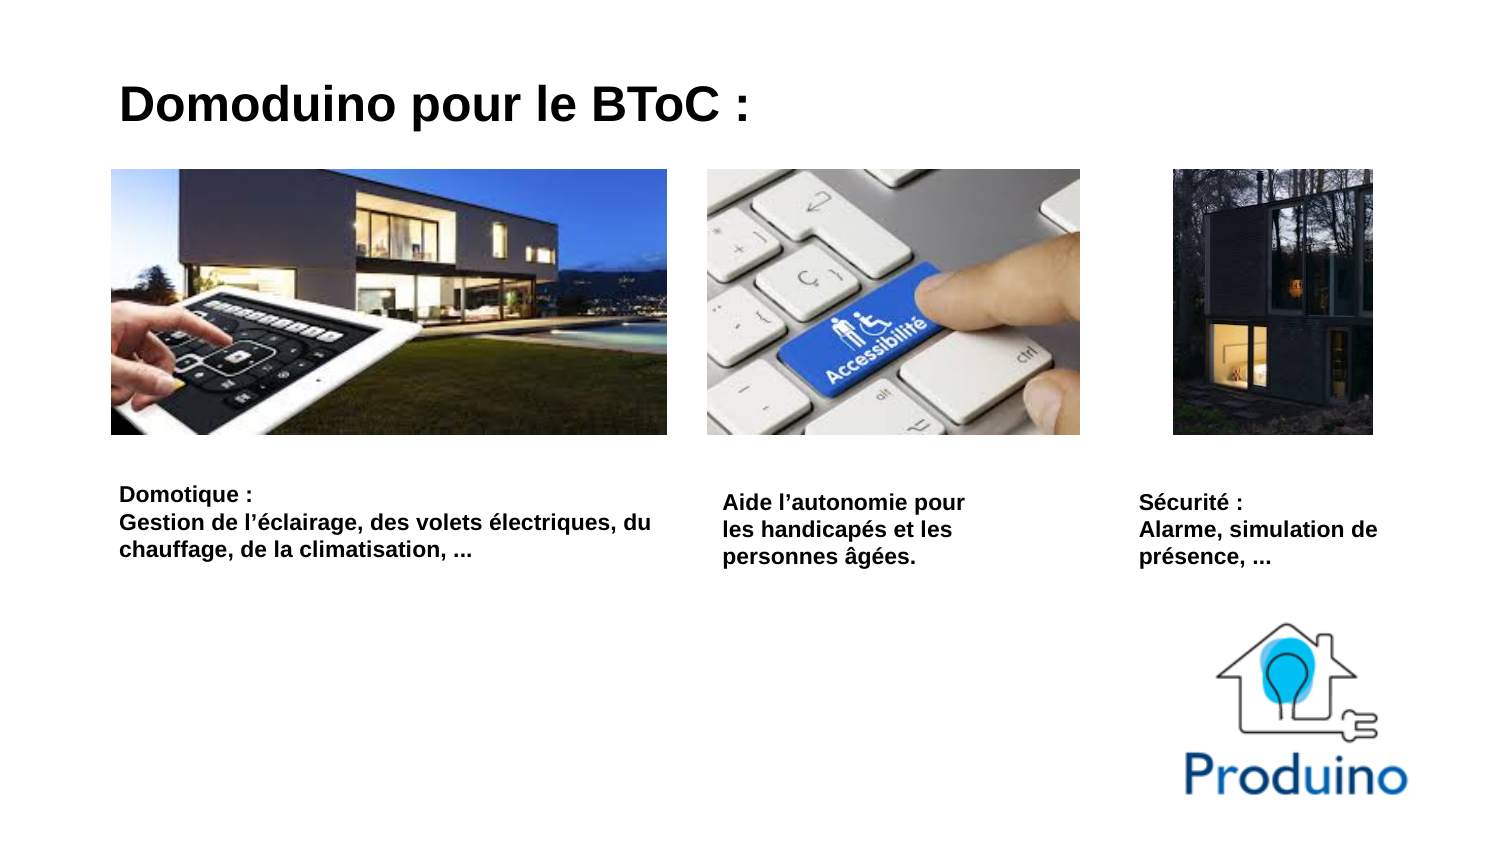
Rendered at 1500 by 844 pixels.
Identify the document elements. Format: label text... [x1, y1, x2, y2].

picture [111, 169, 667, 435]
text_box Aide l’autonomie pour les handicapés et les personnes âgées. [707, 472, 1006, 655]
text_box Domotique : Gestion de l’éclairage, des volets électriques, du chauffage, de la climatisation, ... [104, 464, 675, 647]
picture [1184, 621, 1410, 798]
text_box Sécurité : Alarme, simulation de présence, ... [1123, 472, 1423, 655]
picture [1173, 169, 1373, 435]
picture [707, 169, 1080, 435]
text_box Domoduino pour le BToC : [104, 55, 1185, 182]
